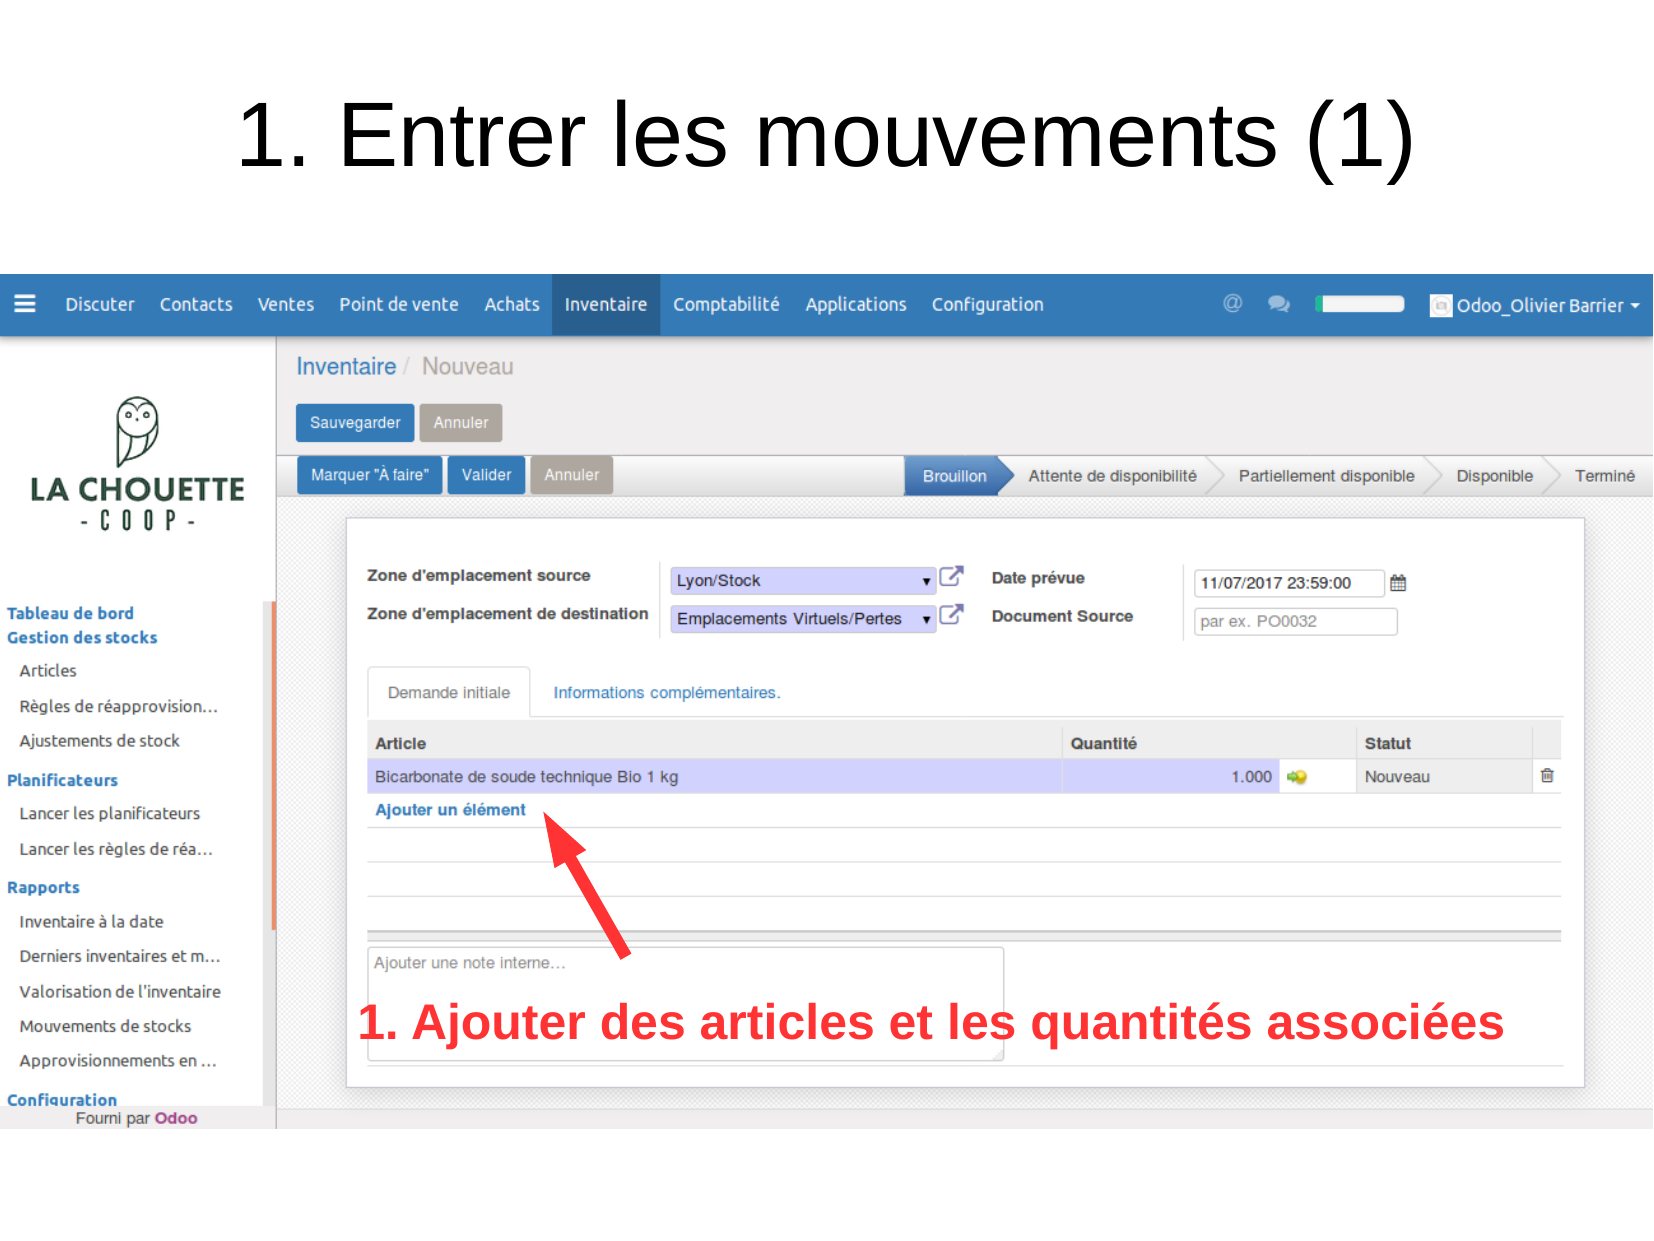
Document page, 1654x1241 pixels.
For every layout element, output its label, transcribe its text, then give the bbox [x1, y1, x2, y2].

picture [0, 274, 1653, 1129]
text_box 1. Ajouter des articles et les quantités associées [342, 987, 1583, 1099]
title 1. Entrer les mouvements (1) [82, 31, 1571, 239]
